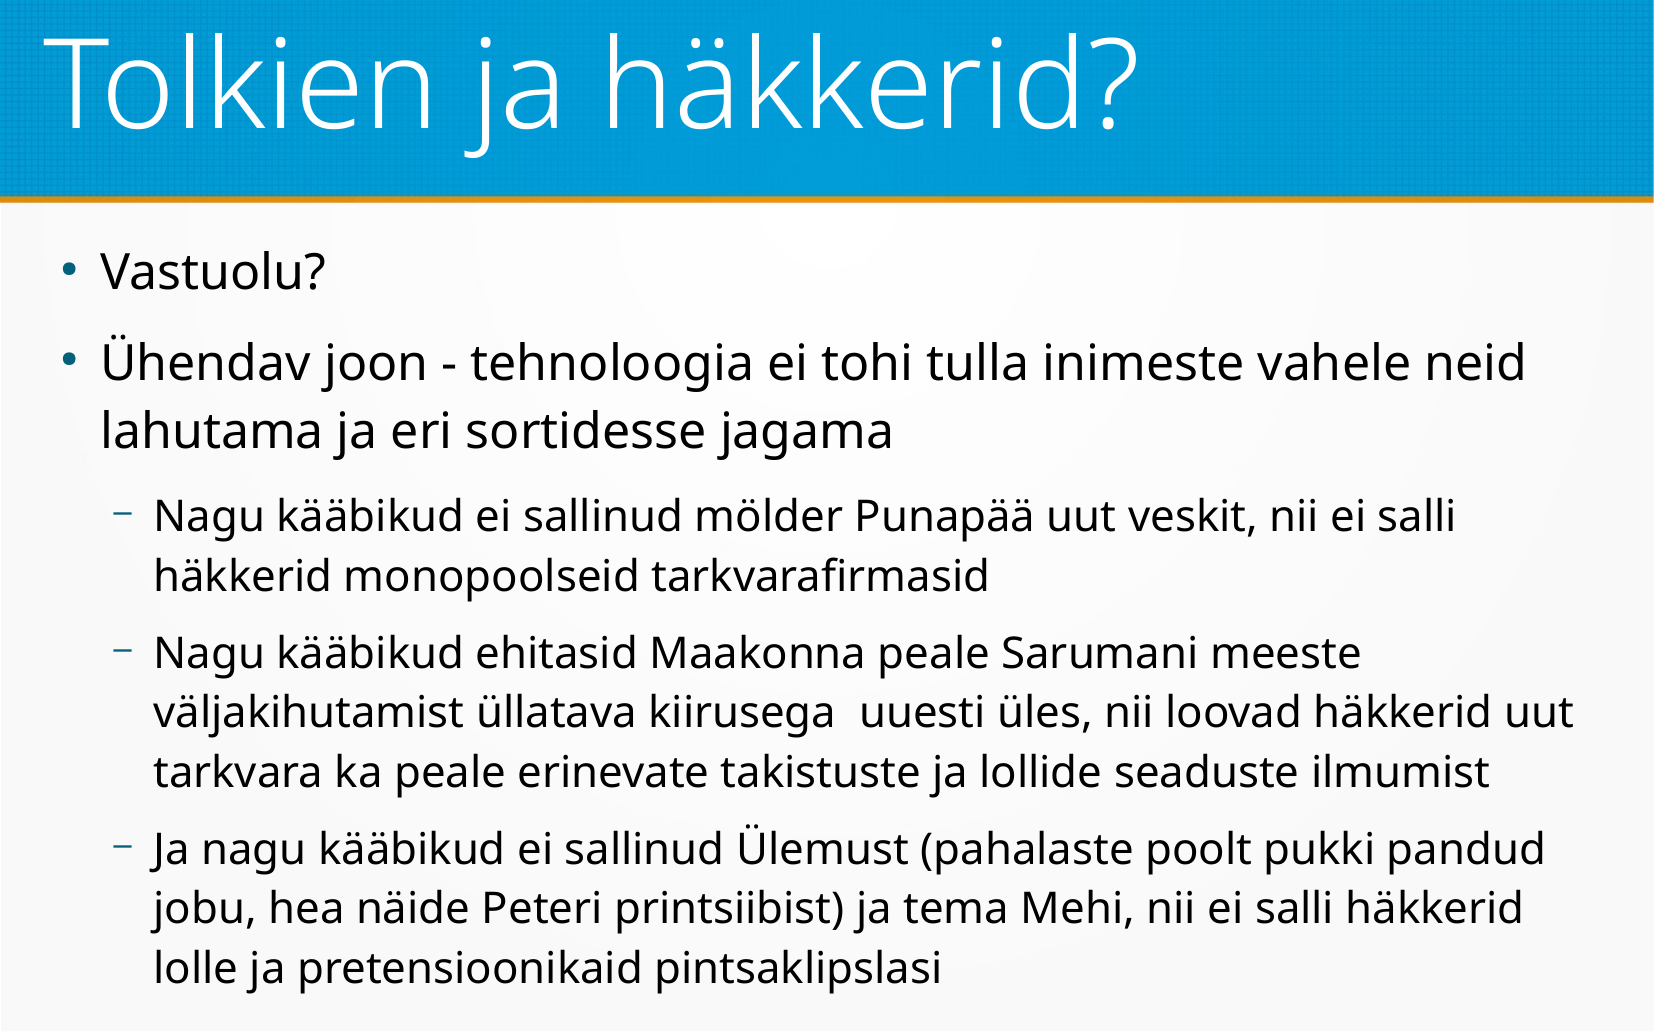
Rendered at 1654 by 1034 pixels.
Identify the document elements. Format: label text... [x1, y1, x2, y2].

picture [0, 195, 1654, 1034]
title Tolkien ja häkkerid? [43, 0, 1619, 166]
list Vastuolu? Ühendav joon - tehnoloogia ei tohi tulla inimeste vahele neid lahutama ja eri sortidesse jagama Nagu kääbikud ei sallinud mölder Punapää uut veskit, nii ei salli häkkerid monopoolseid tarkvarafirmasid Nagu kääbikud ehitasid Maakonna peale Sarumani meeste väljakihutamist üllatava kiirusega uuesti üles, nii loovad häkkerid uut tarkvara ka peale erinevate takistuste ja lollide seaduste ilmumist Ja nagu kääbikud ei sallinud Ülemust (pahalaste poolt pukki pandud jobu, hea näide Peteri printsiibist) ja tema Mehi, nii ei salli häkkerid lolle ja pretensioonikaid pintsaklipslasi [47, 236, 1607, 1002]
